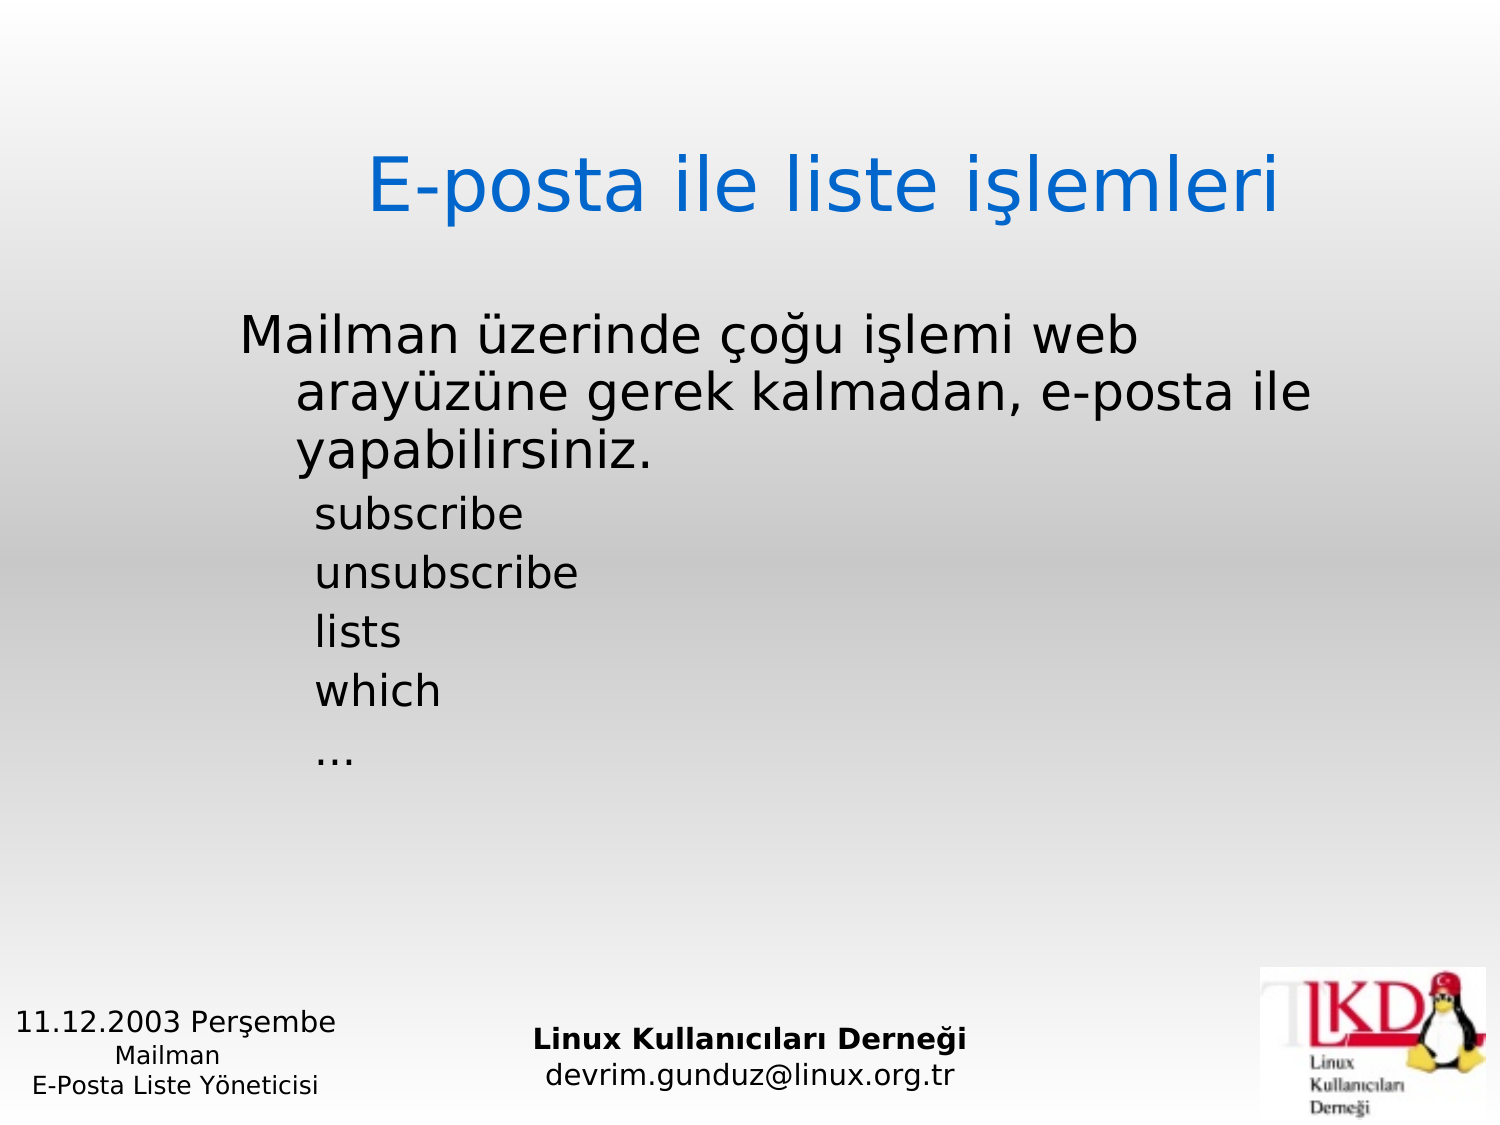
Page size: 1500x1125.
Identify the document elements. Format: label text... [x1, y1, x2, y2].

title E-posta ile liste işlemleri [224, 49, 1425, 237]
picture [1260, 967, 1486, 1120]
list Mailman üzerinde çoğu işlemi web arayüzüne gerek kalmadan, e-posta ile yapabilirsiniz. subscribe unsubscribe lists which ... [224, 299, 1425, 993]
